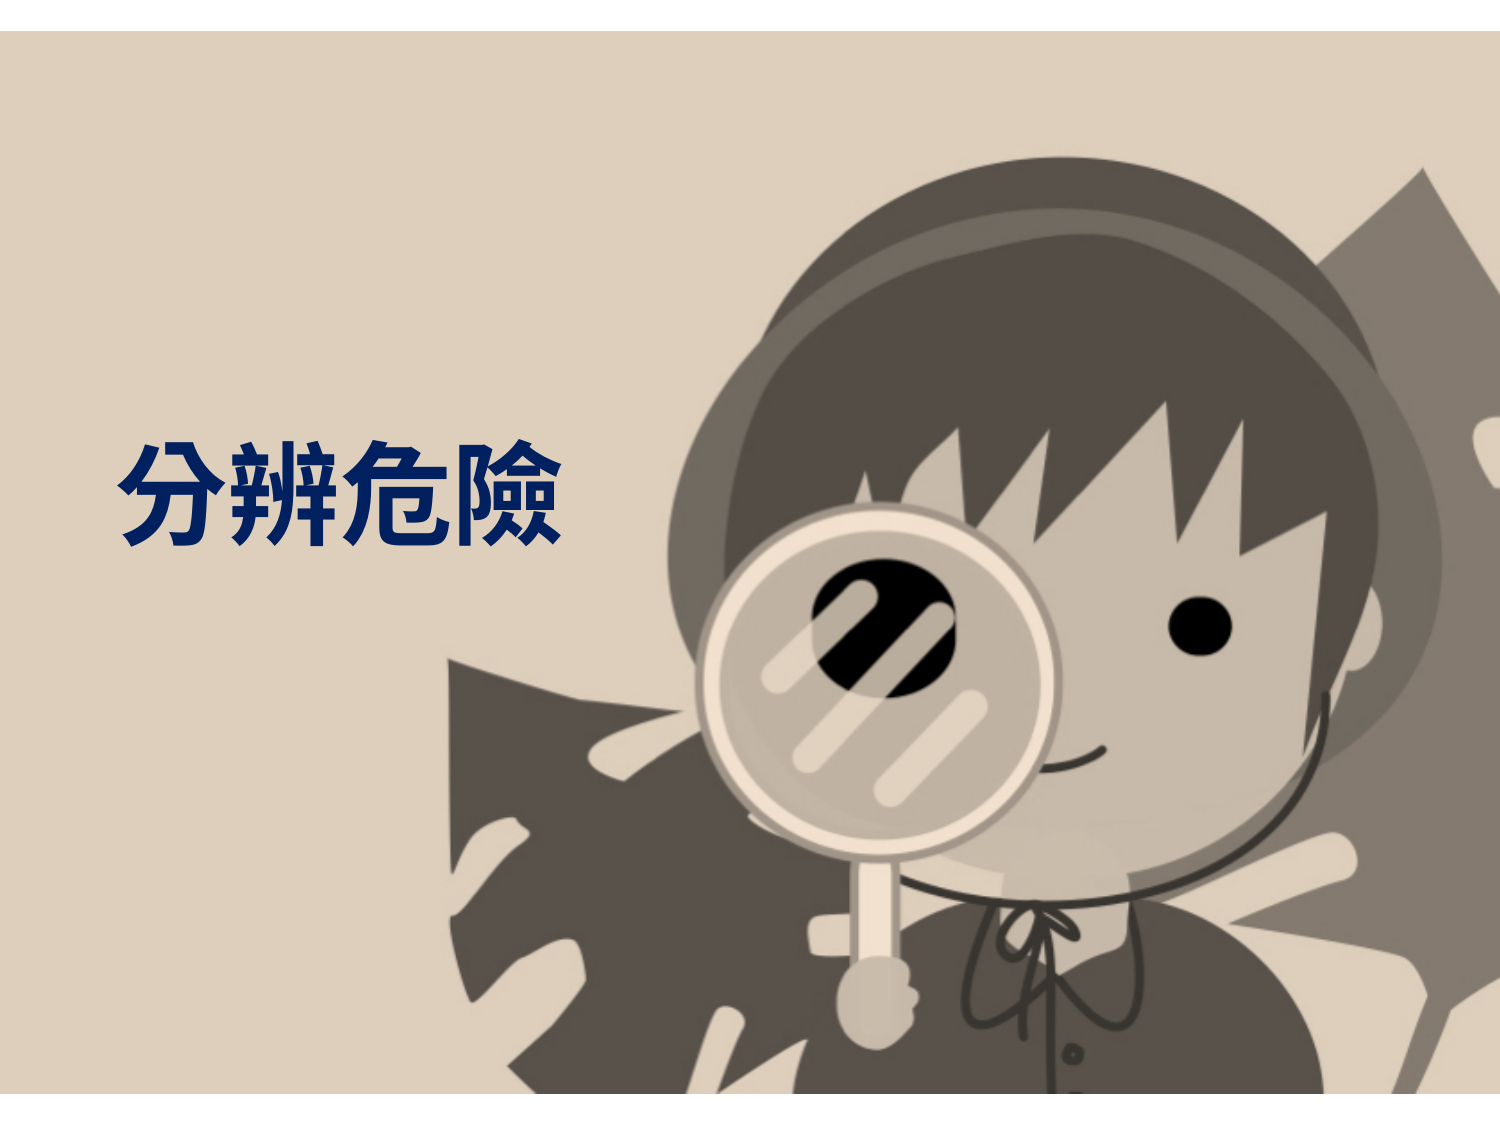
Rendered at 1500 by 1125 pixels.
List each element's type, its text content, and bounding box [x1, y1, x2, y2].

text_box 分辨危險 [100, 416, 581, 567]
picture [0, 31, 1500, 1094]
